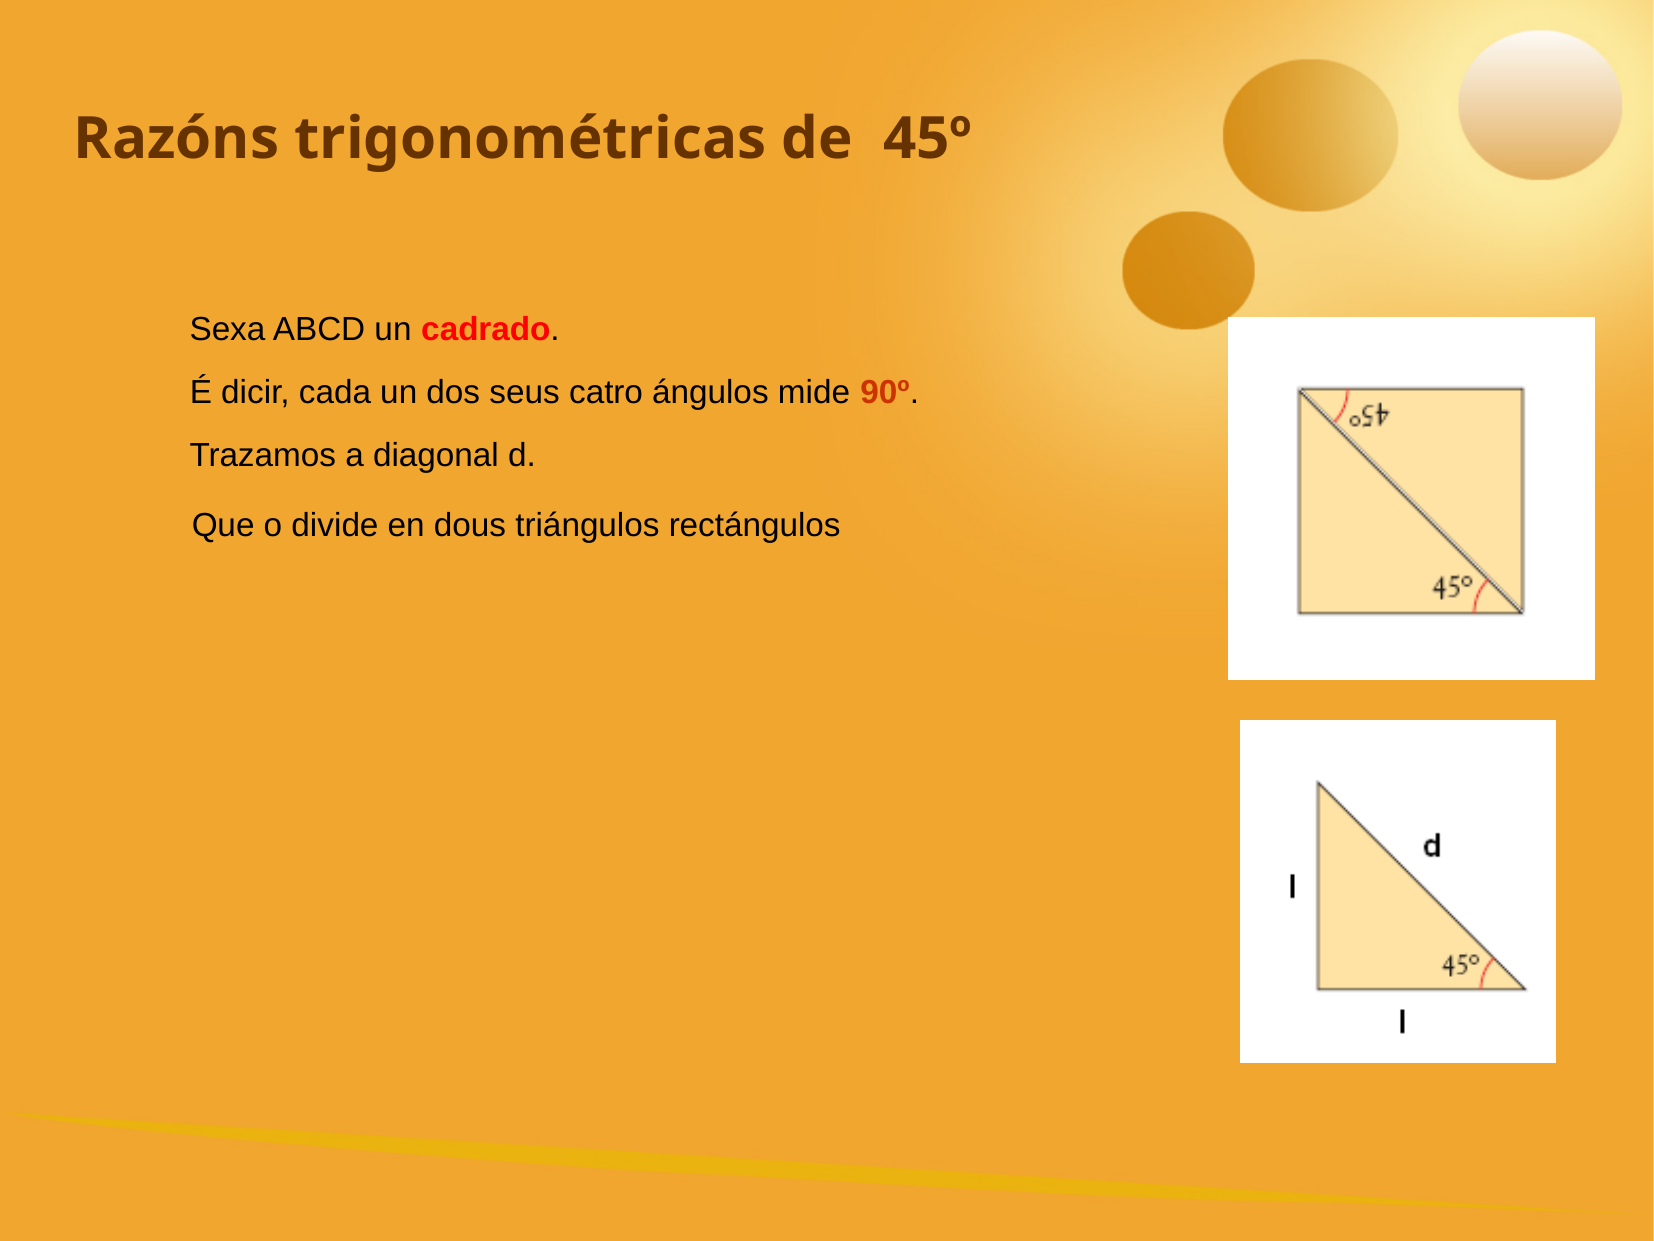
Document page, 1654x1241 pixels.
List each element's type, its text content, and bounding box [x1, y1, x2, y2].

text_box Sexa ABCD un cadrado. [174, 299, 838, 356]
picture [0, 0, 1654, 1241]
text_box É dicir, cada un dos seus catro ángulos mide 90º. [174, 362, 1022, 479]
text_box Que o divide en dous triángulos rectángulos [177, 495, 945, 551]
text_box Trazamos a diagonal d. [174, 424, 826, 481]
text_box Razóns trigonométricas de 45º [59, 88, 1388, 185]
